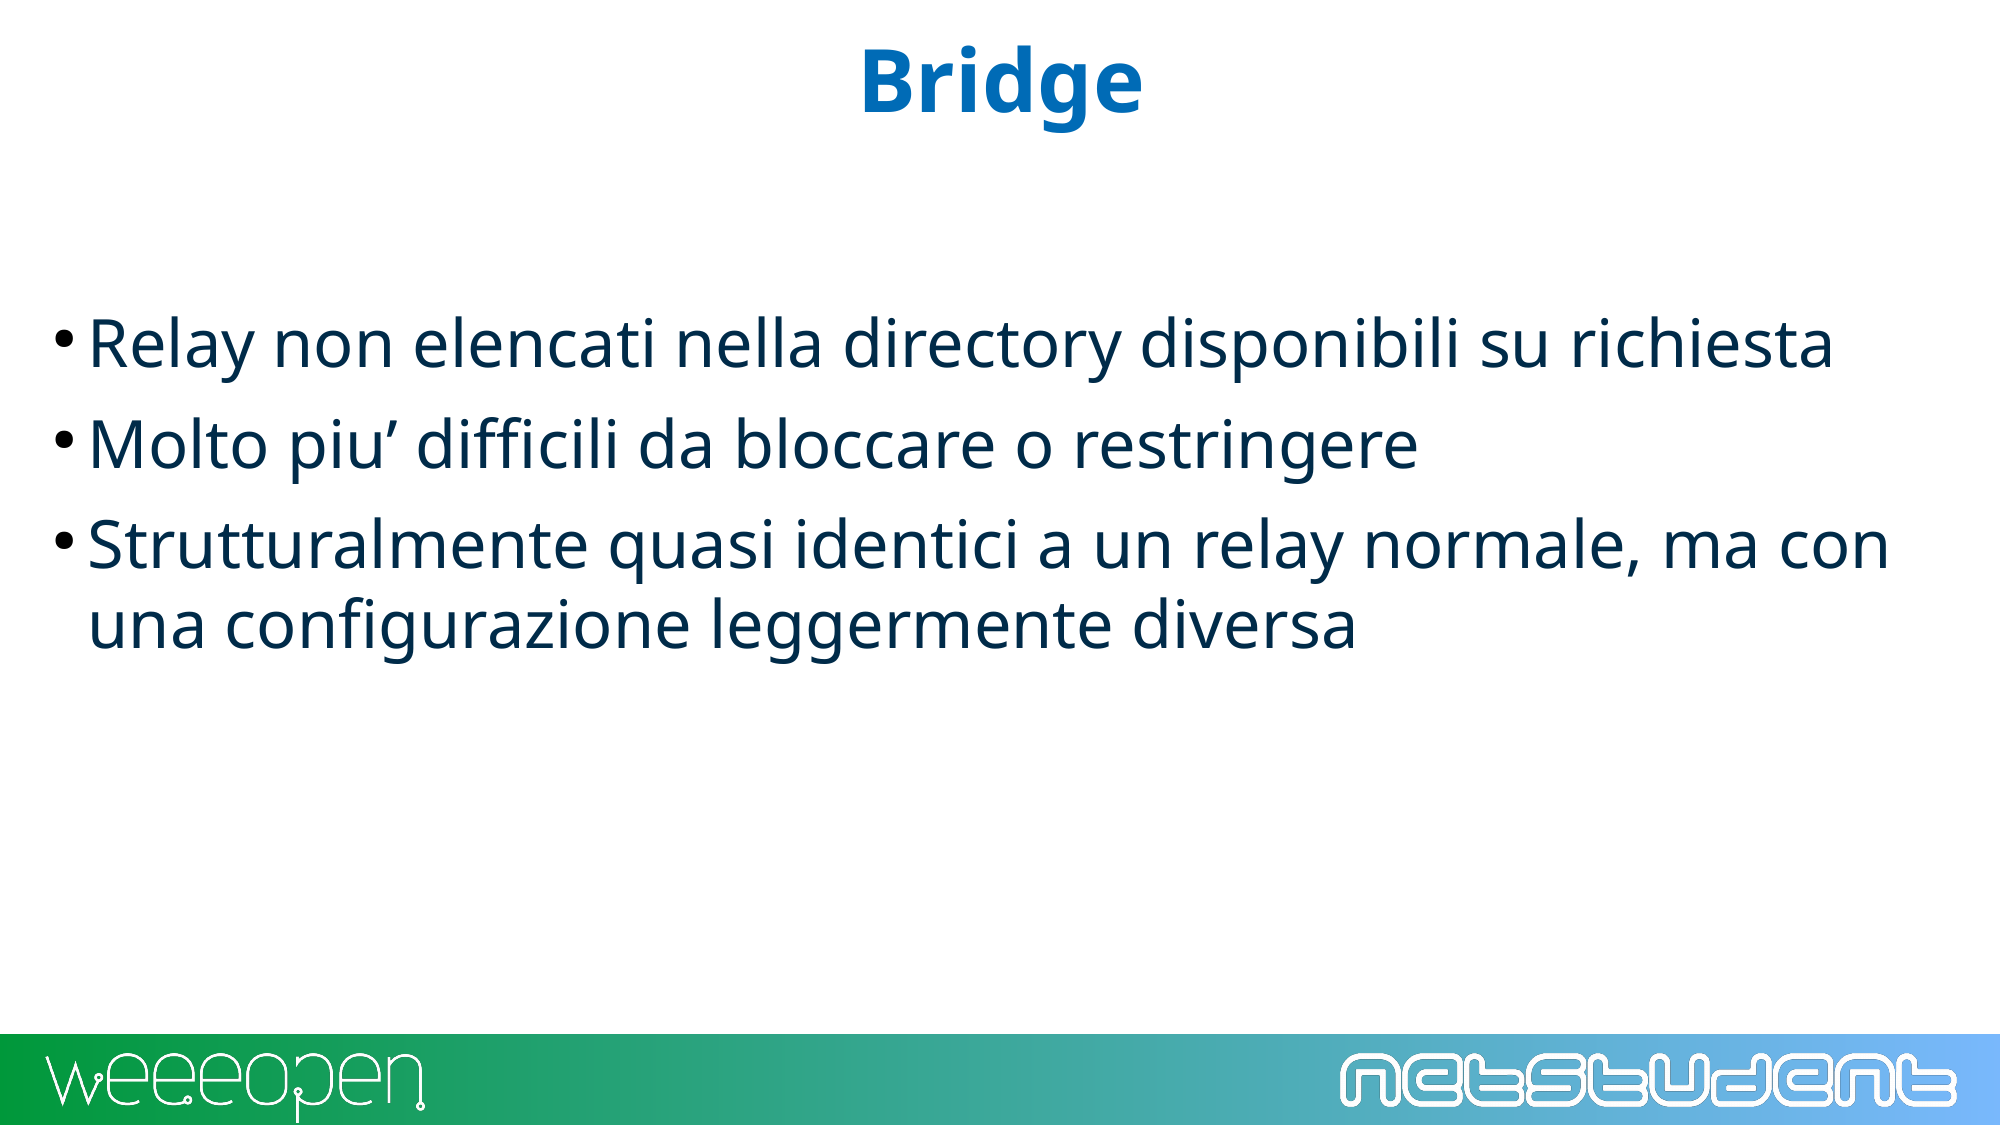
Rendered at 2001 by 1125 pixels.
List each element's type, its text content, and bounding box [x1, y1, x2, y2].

title Bridge [43, 29, 1959, 247]
list Relay non elencati nella directory disponibili su richiesta Molto piu’ difficili da bloccare o restringere Strutturalmente quasi identici a un relay normale, ma con una configurazione leggermente diversa [37, 293, 1943, 1008]
picture [1340, 1053, 1957, 1107]
picture [45, 1053, 425, 1123]
